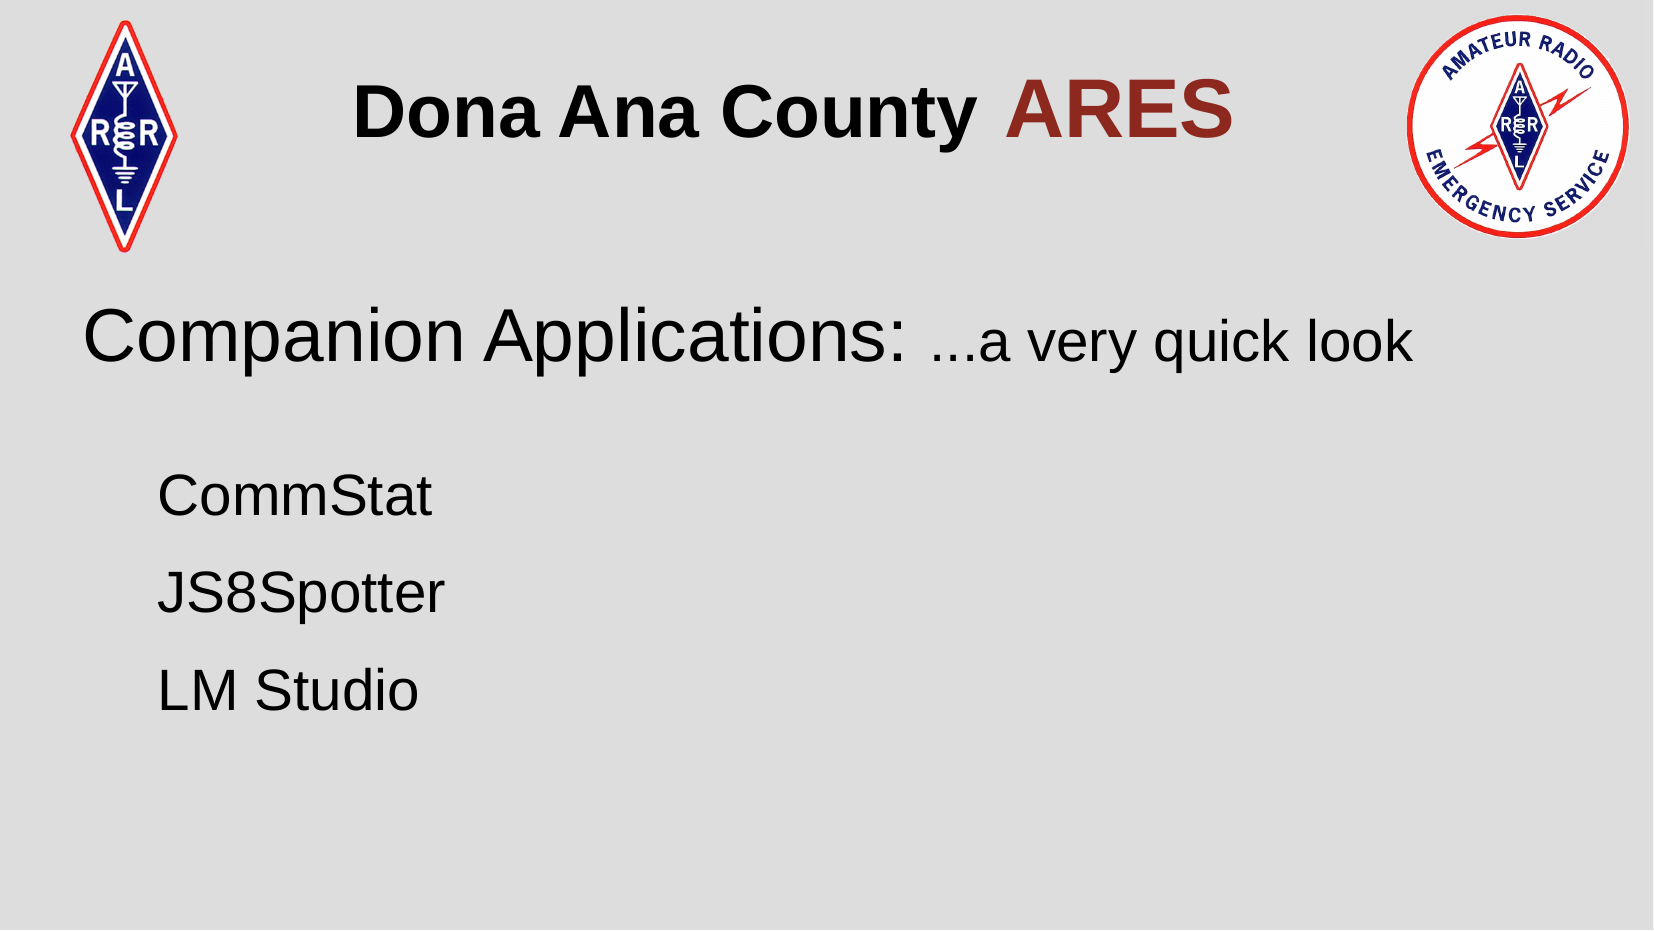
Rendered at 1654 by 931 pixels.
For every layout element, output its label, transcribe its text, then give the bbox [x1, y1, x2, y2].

title Dona Ana County ARES [209, 21, 1390, 190]
picture [38, 9, 209, 265]
subtitle Companion Applications: ...a very quick look CommStat JS8Spotter LM Studio [82, 281, 1598, 931]
picture [1390, 0, 1643, 250]
